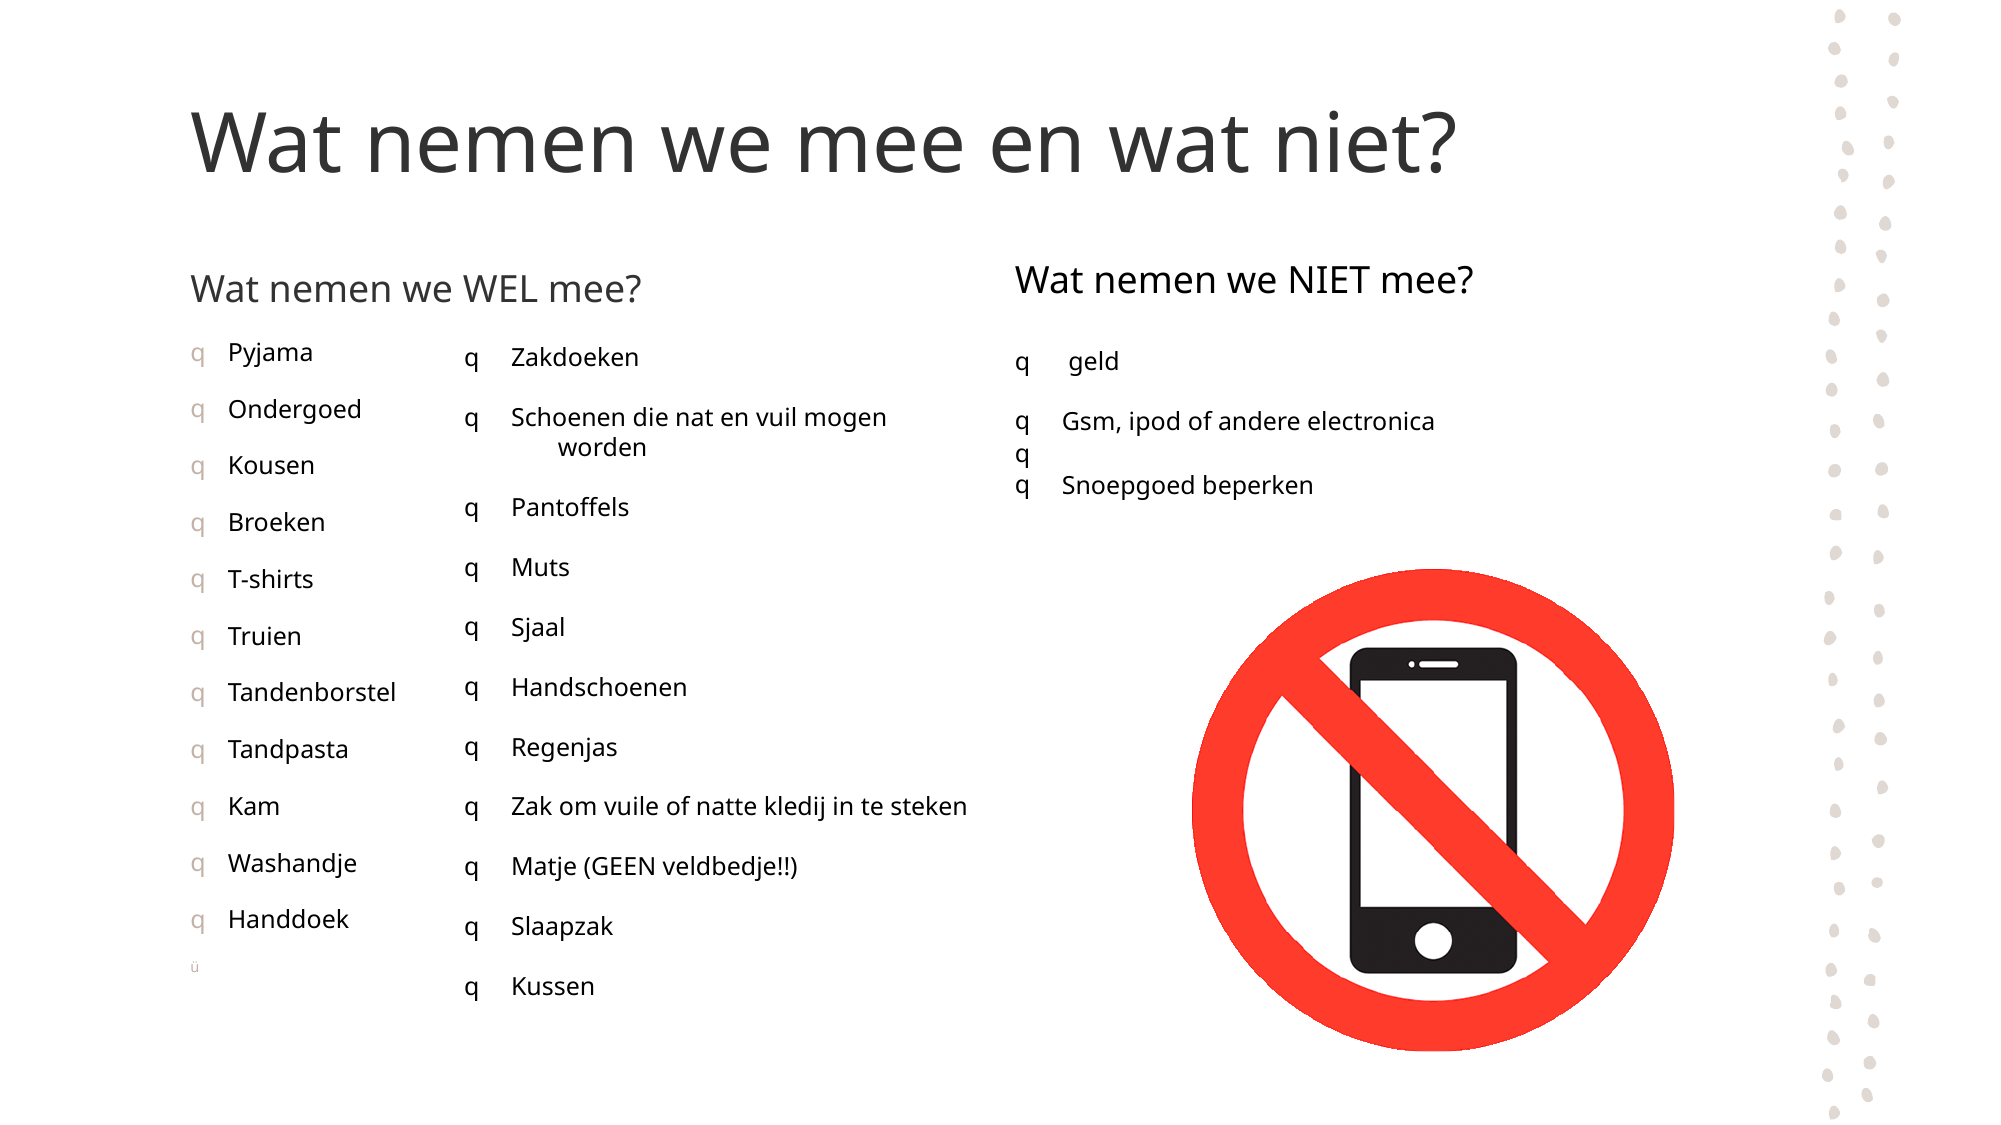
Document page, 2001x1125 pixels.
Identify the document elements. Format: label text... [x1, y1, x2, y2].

text_box Zakdoeken Schoenen die nat en vuil mogen worden Pantoffels Muts Sjaal Handschoenen Regenjas Zak om vuile of natte kledij in te steken Matje (GEEN veldbedje!!) Slaapzak Kussen [449, 334, 986, 1016]
list Wat nemen we WEL mee? Pyjama Ondergoed Kousen Broeken T-shirts Truien Tandenborstel Tandpasta Kam Washandje Handdoek [175, 248, 1756, 962]
picture [1192, 569, 1675, 1052]
text_box Wat nemen we NIET mee? geld Gsm, ipod of andere electronica Snoepgoed beperken [999, 248, 1519, 506]
title Wat nemen we mee en wat niet? [175, 30, 1756, 248]
